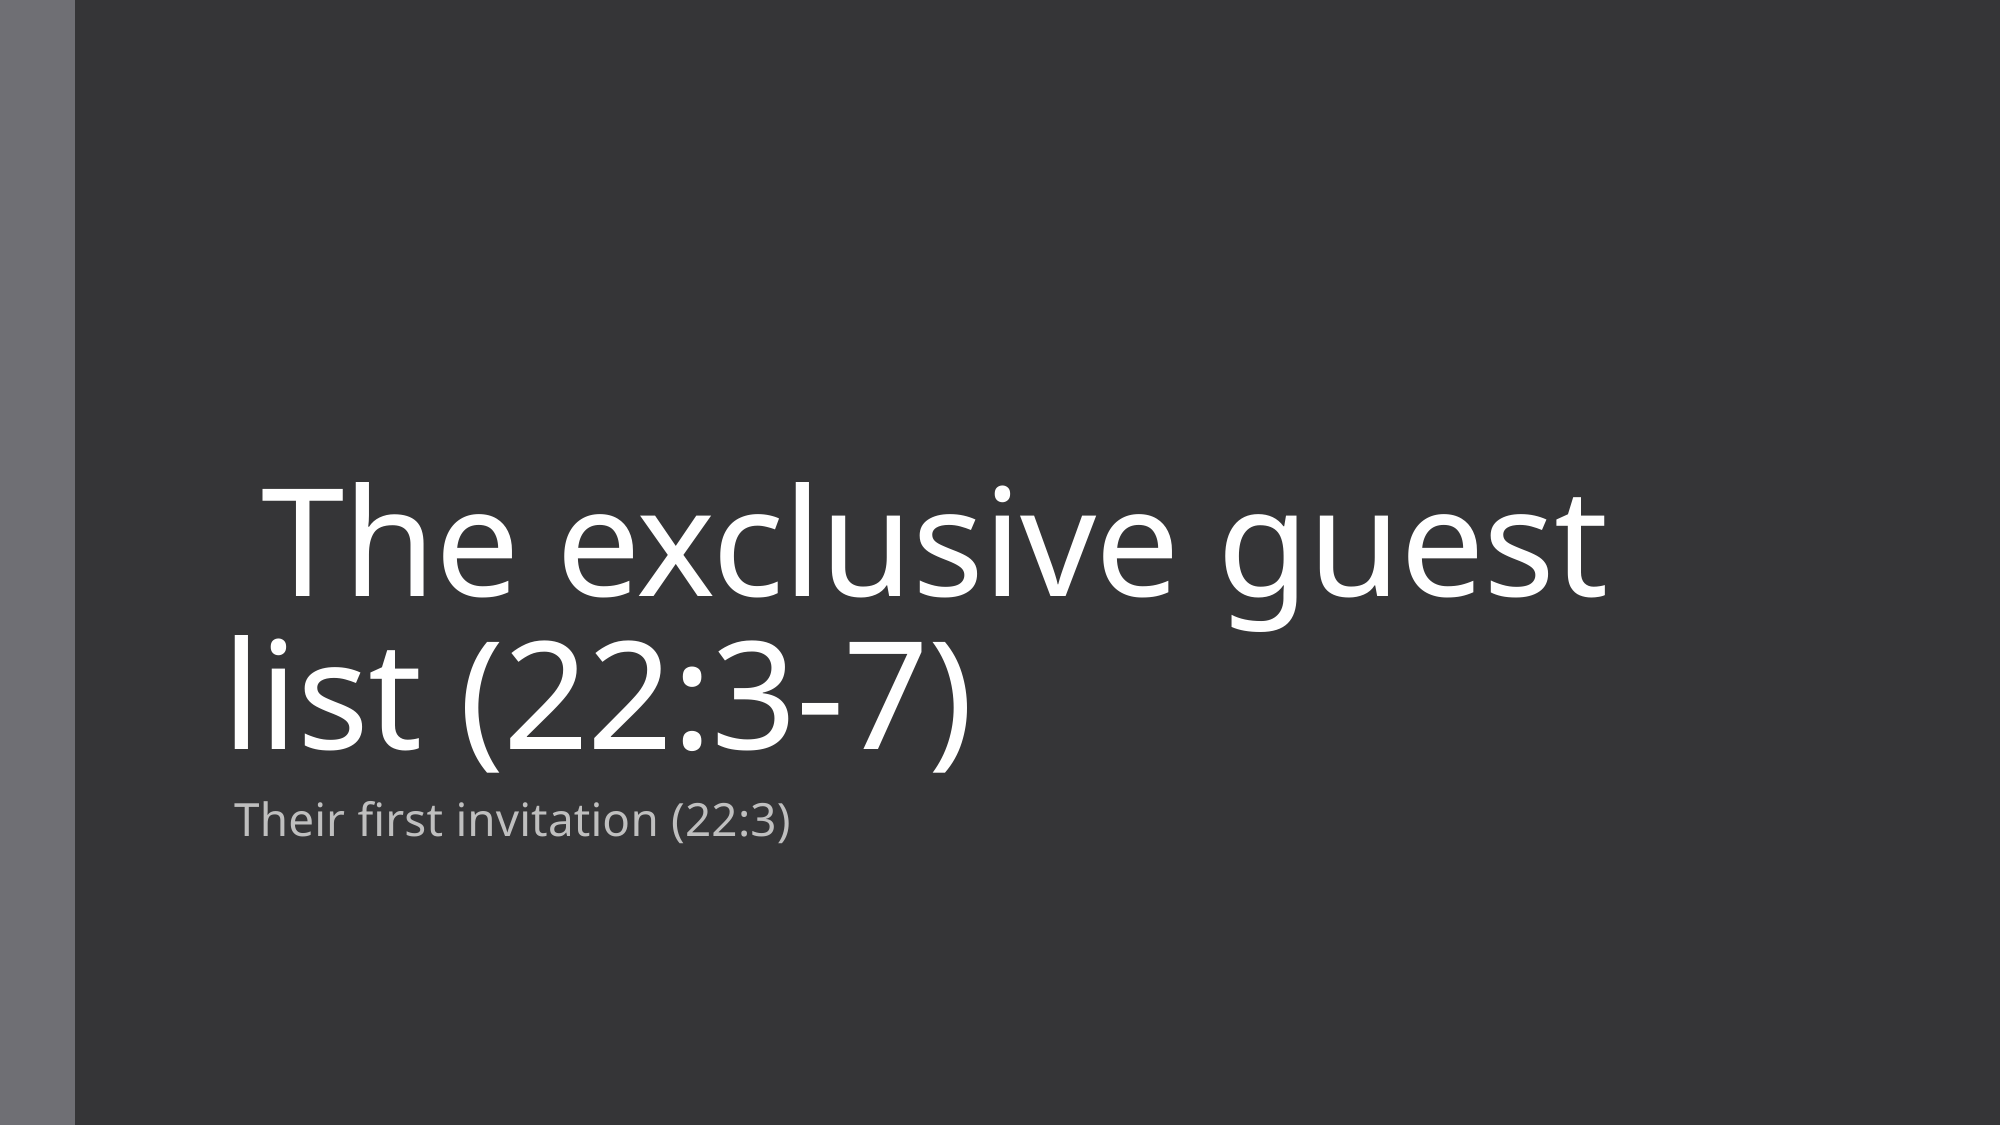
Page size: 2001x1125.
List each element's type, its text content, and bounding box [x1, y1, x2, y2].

title The exclusive guest list (22:3-7) [206, 124, 1752, 787]
subtitle Their first invitation (22:3) [206, 787, 1752, 1066]
